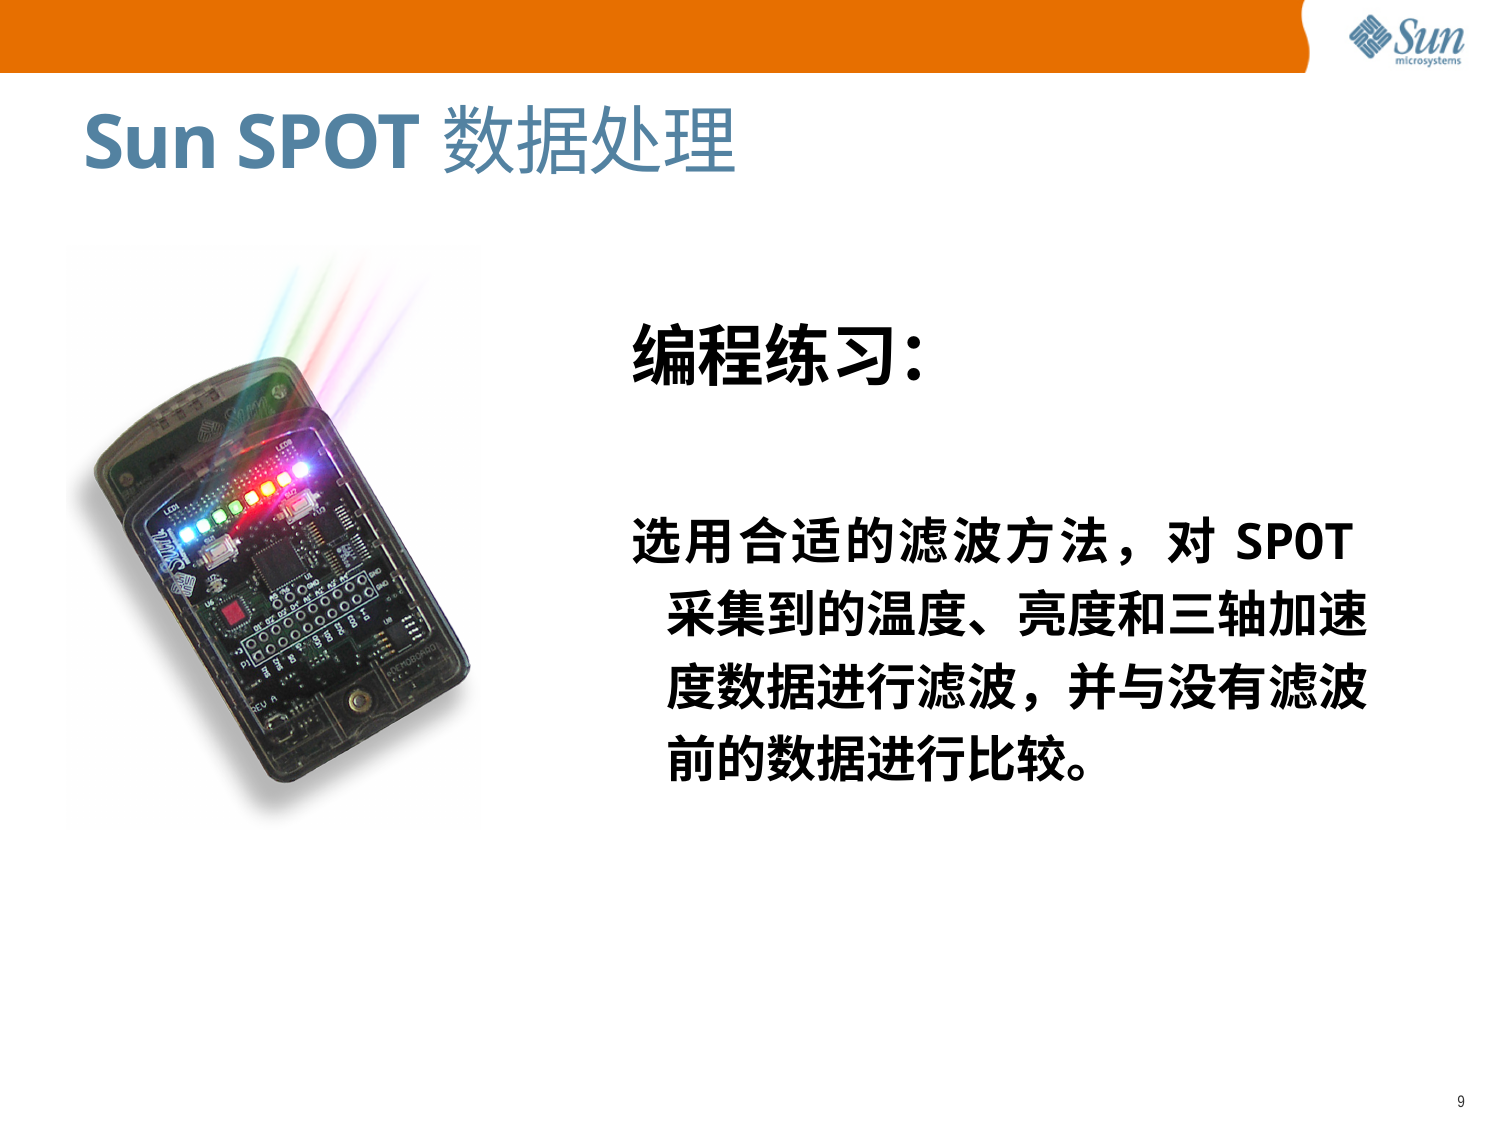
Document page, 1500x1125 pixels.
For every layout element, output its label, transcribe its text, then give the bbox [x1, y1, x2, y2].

text_box 编程练习： 选用合适的滤波方法，对SPOT采集到的温度、亮度和三轴加速度数据进行滤波，并与没有滤波前的数据进行比较。 [595, 303, 1369, 1059]
title Sun SPOT数据处理 [83, 94, 1446, 199]
picture [0, 0, 1500, 73]
picture [66, 245, 481, 830]
